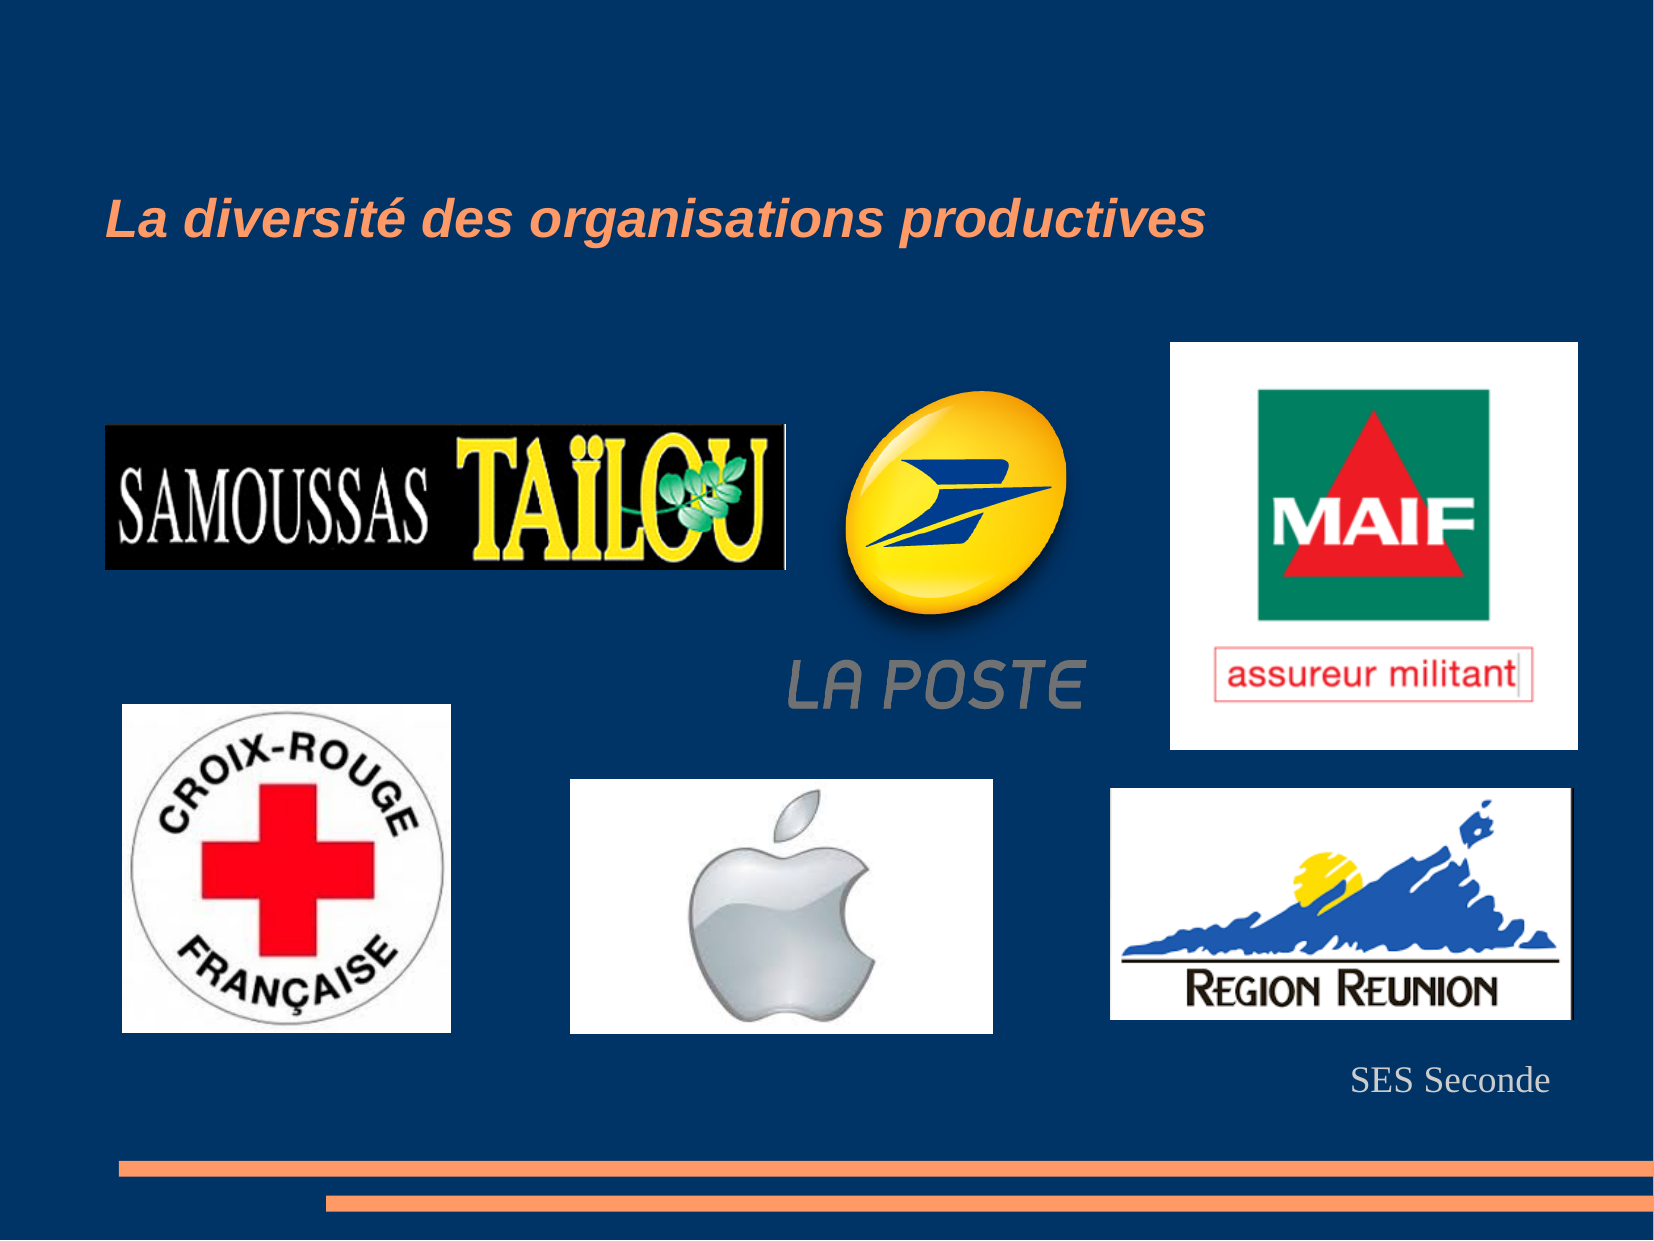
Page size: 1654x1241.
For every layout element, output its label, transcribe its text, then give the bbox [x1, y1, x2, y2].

picture [570, 779, 993, 1034]
picture [105, 342, 1143, 751]
picture [122, 704, 451, 1033]
title La diversité des organisations productives [105, 114, 1534, 322]
subtitle SES Seconde [121, 311, 1561, 1143]
picture [1110, 788, 1574, 1021]
picture [1170, 342, 1578, 751]
